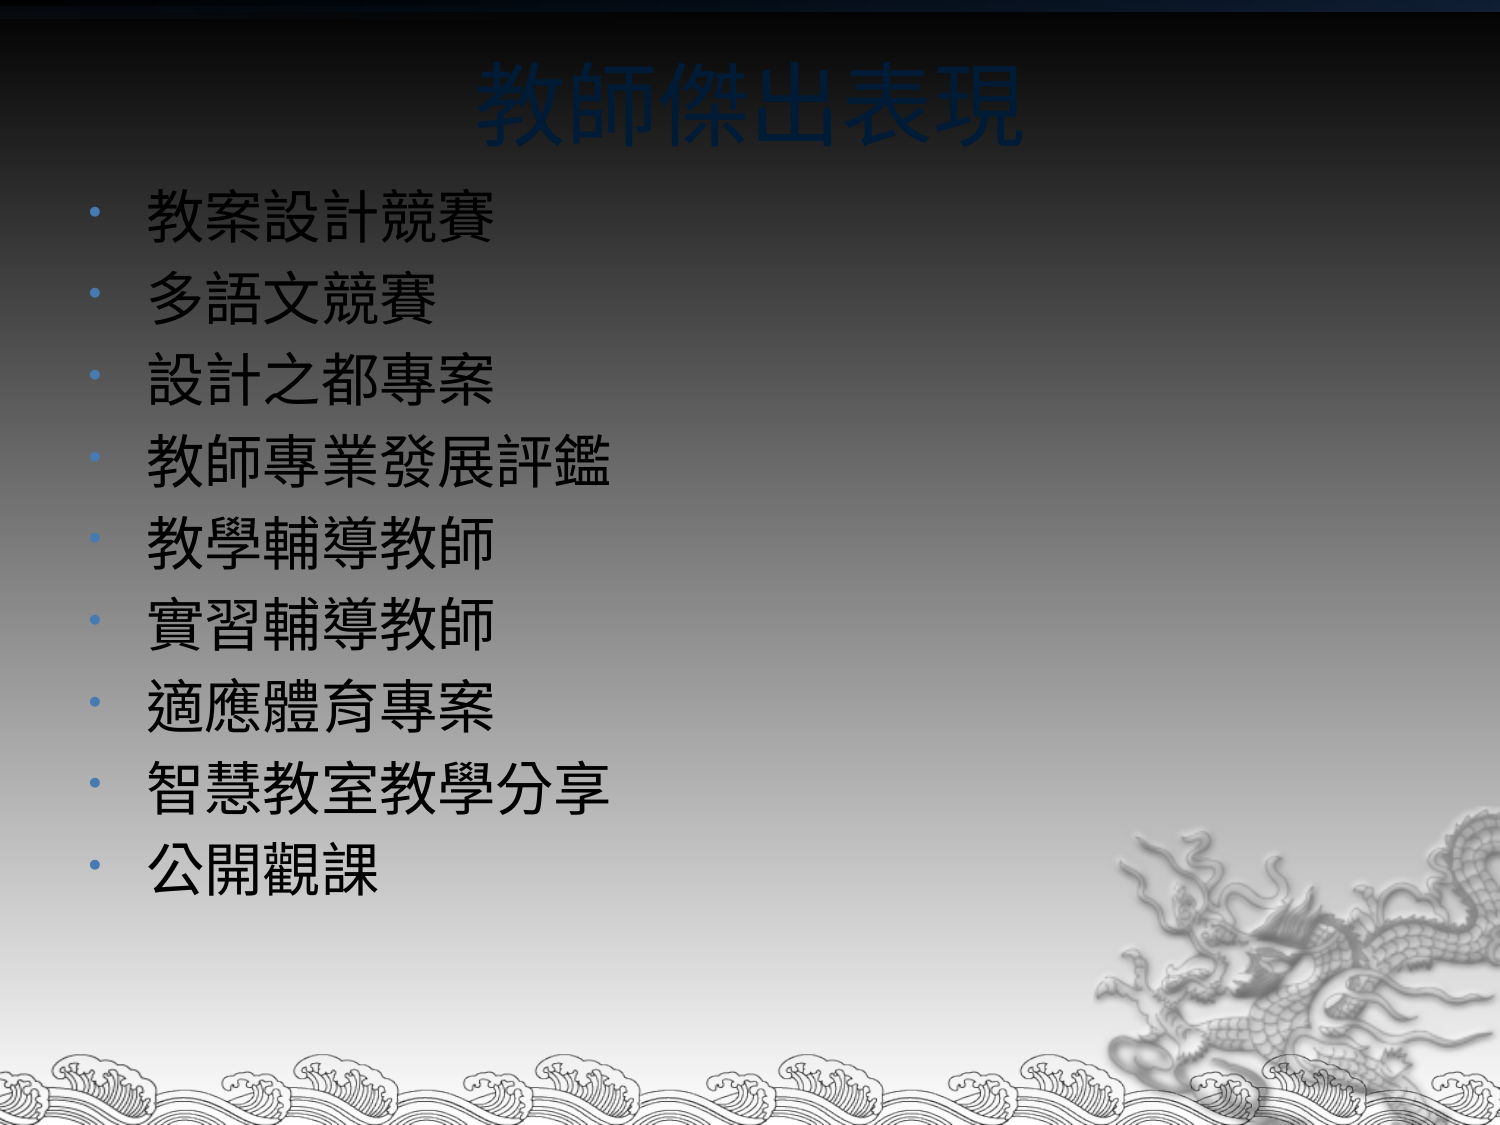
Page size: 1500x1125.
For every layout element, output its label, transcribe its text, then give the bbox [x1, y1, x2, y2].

title 教師傑出表現 [75, 45, 1425, 161]
list 教案設計競賽 多語文競賽 設計之都專案 教師專業發展評鑑 教學輔導教師 實習輔導教師 適應體育專案 智慧教室教學分享 公開觀課 [75, 172, 1425, 1005]
picture [0, 806, 1500, 1125]
